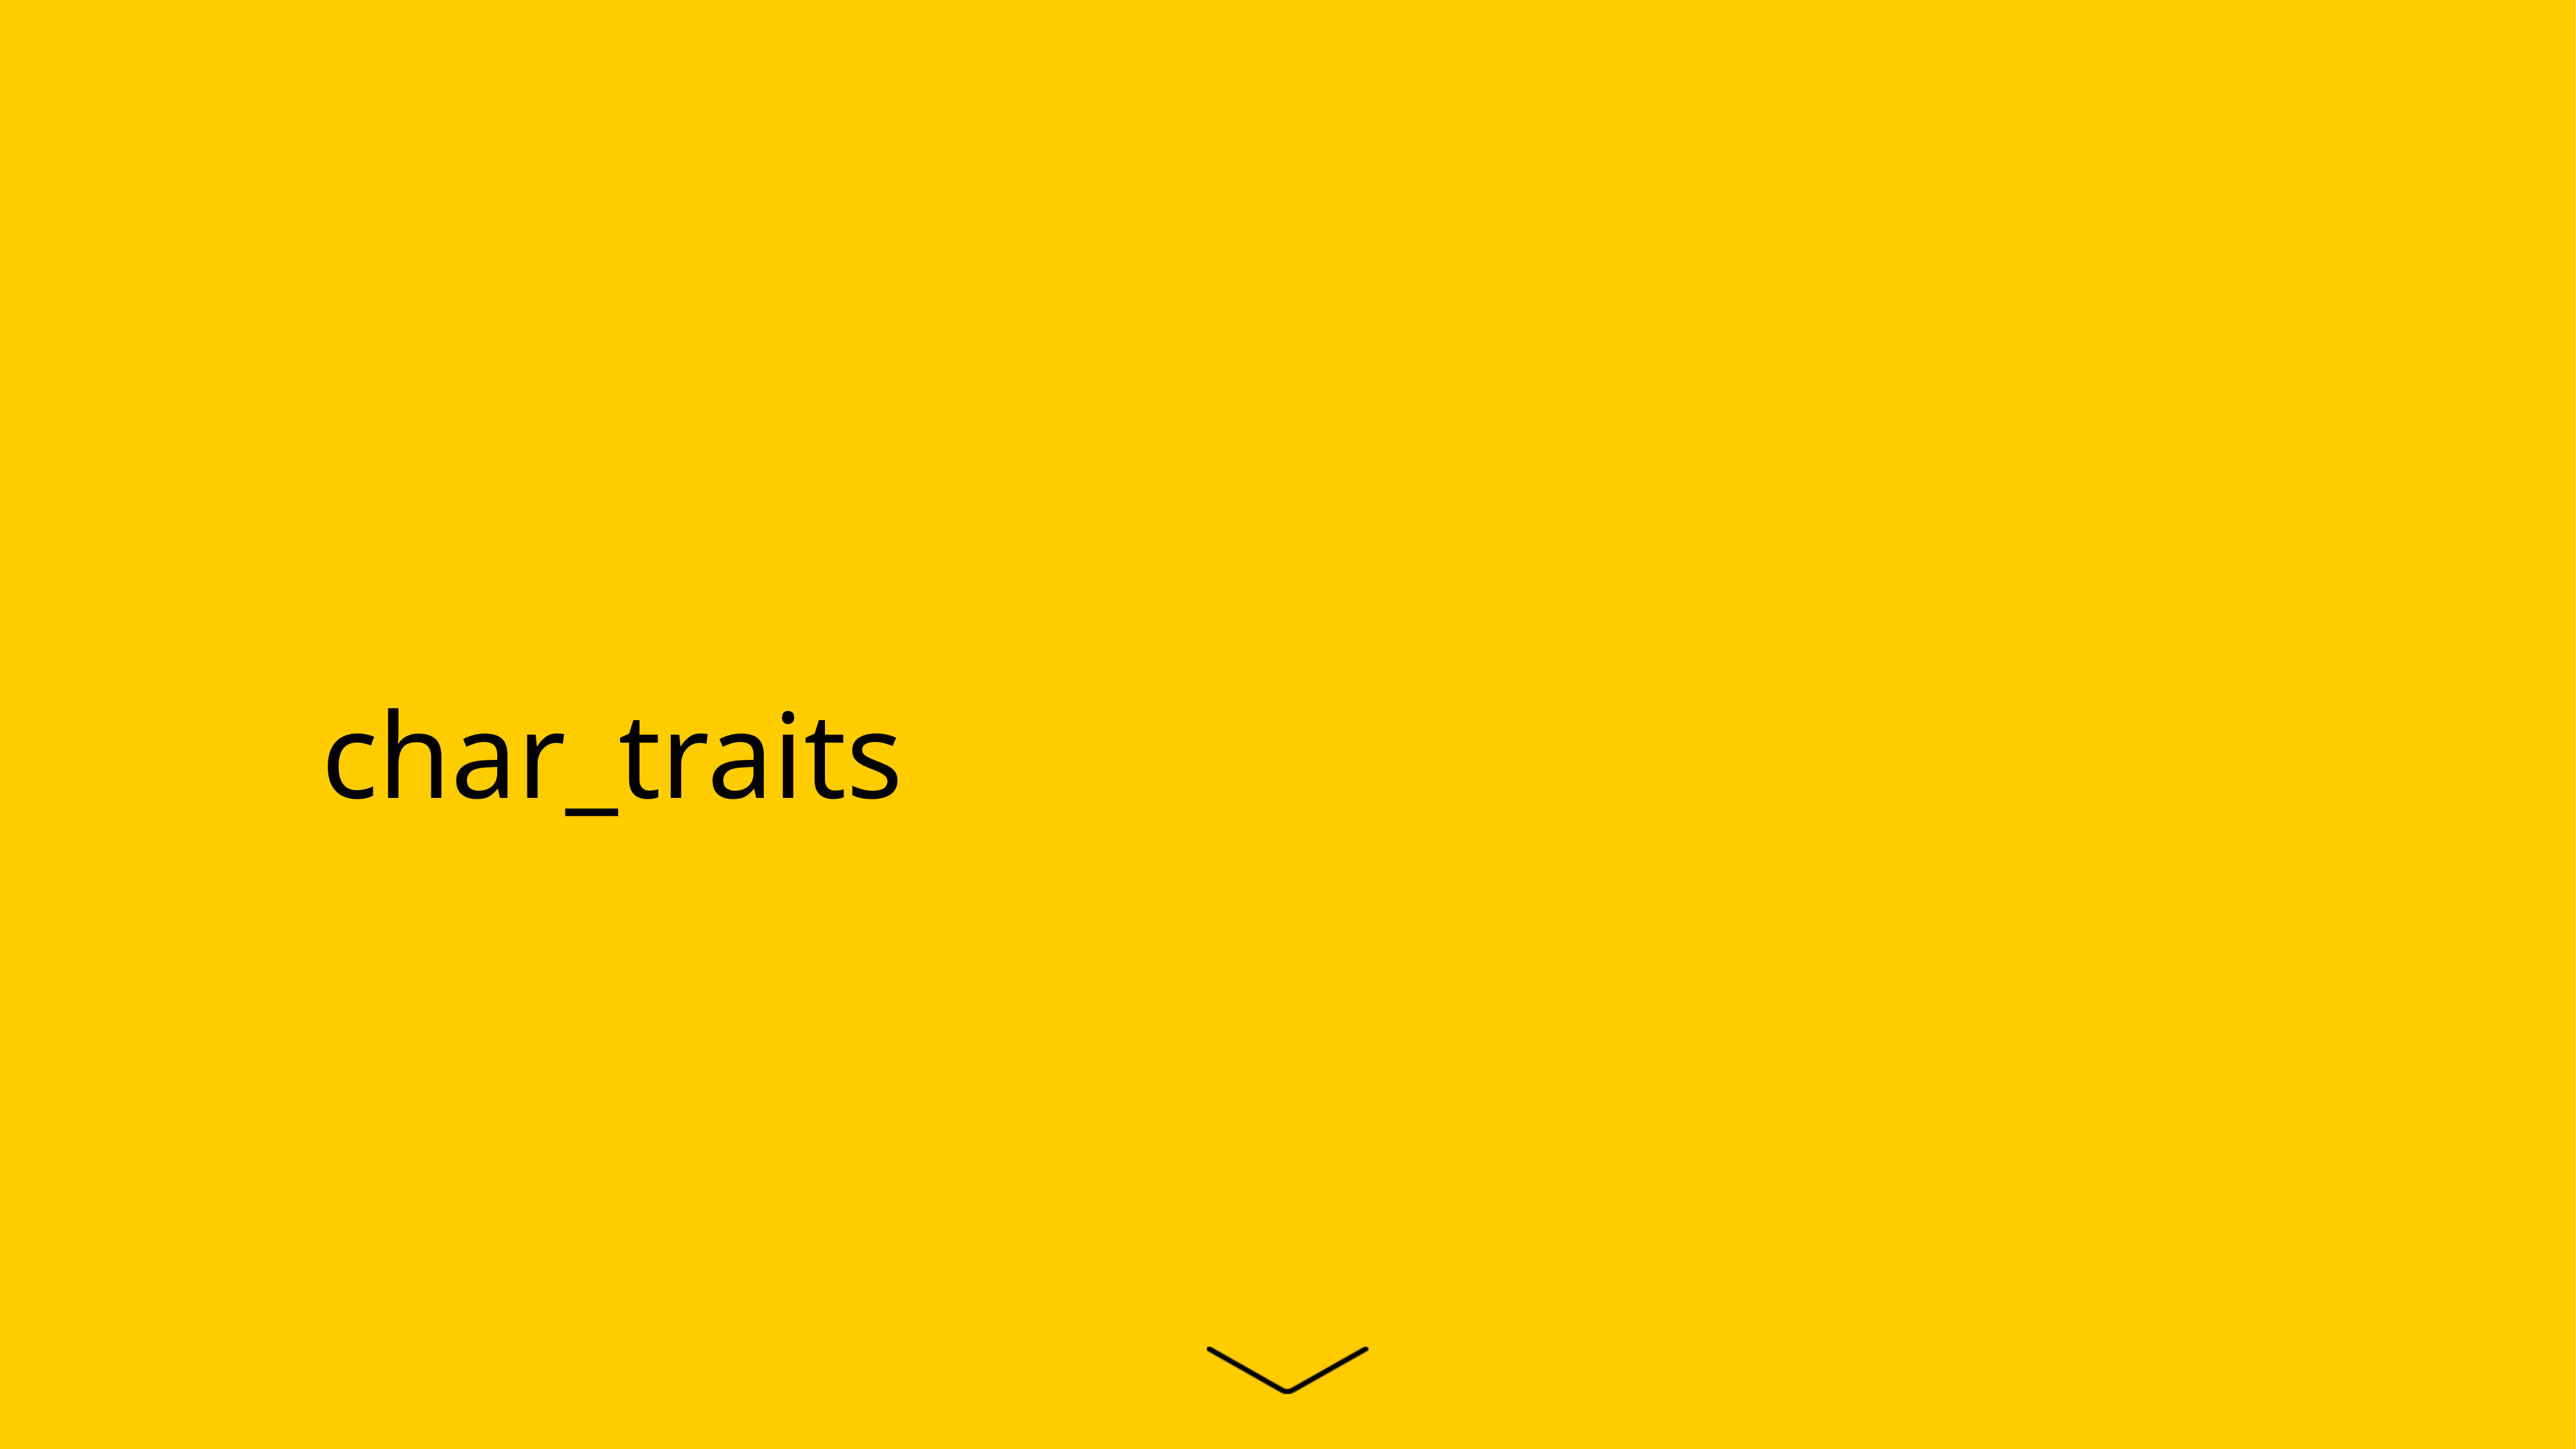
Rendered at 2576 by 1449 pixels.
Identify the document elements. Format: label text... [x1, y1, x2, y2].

title char_traits [321, 429, 2253, 1074]
picture [1207, 1347, 1368, 1396]
